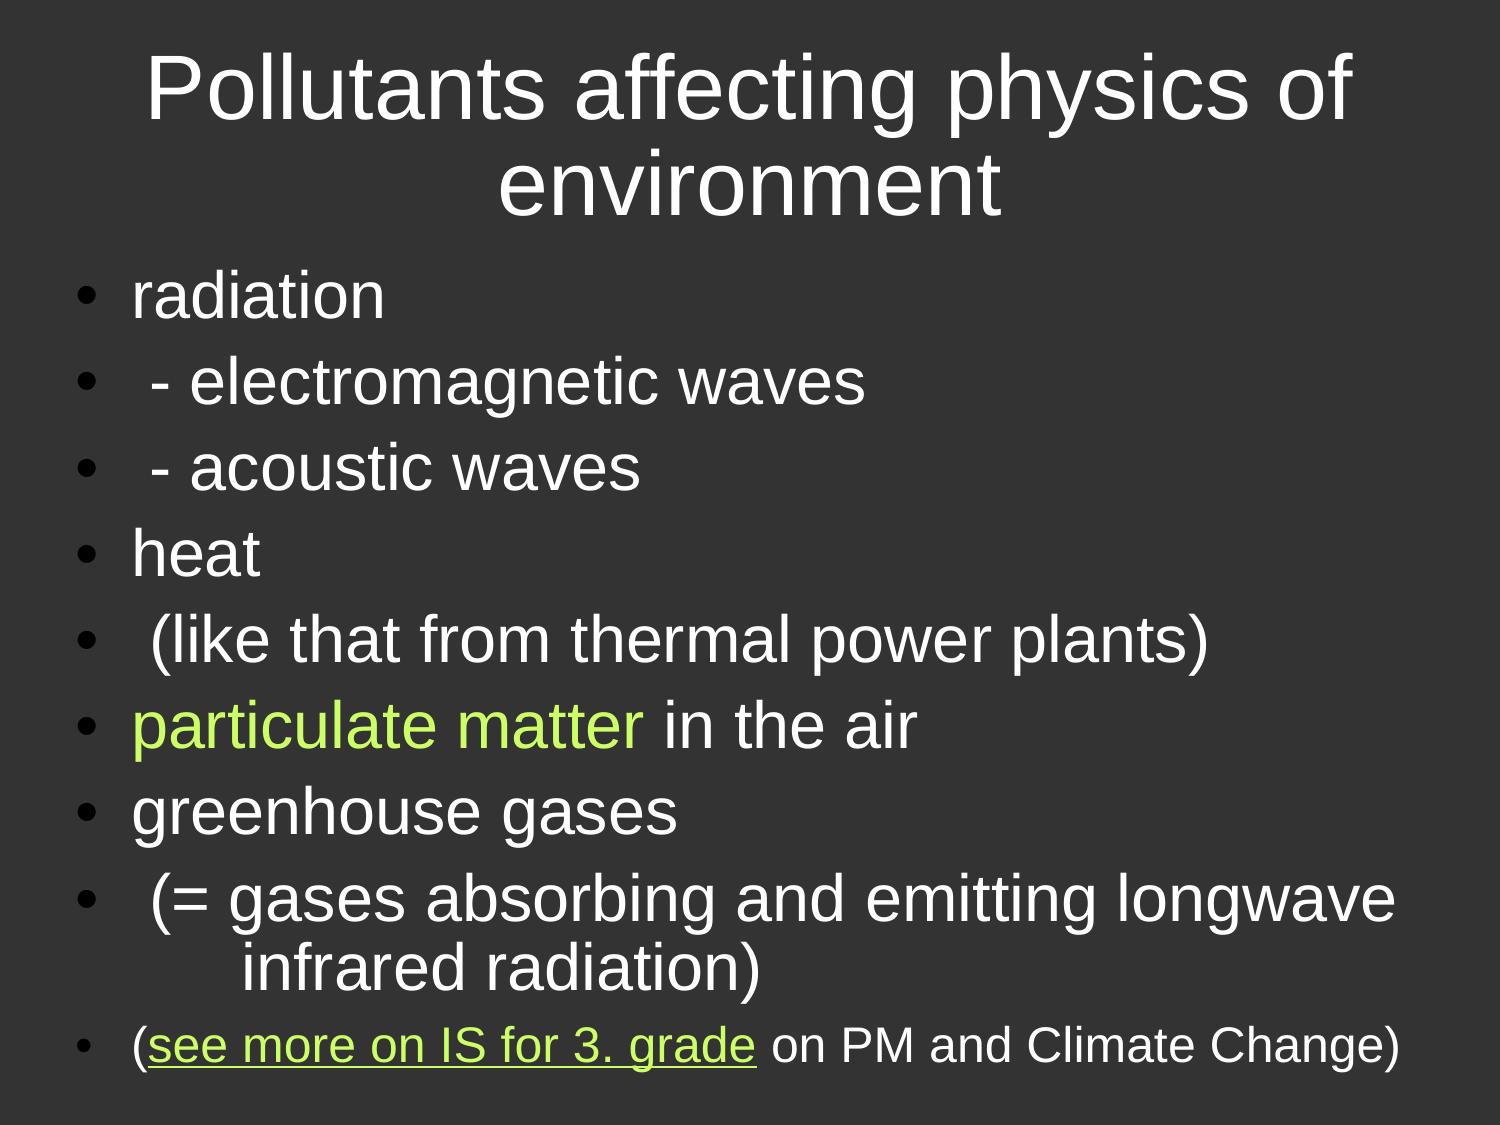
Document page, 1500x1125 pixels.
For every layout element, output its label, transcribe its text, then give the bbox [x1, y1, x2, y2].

list radiation - electromagnetic waves - acoustic waves heat (like that from thermal power plants) particulate matter in the air greenhouse gases (= gases absorbing and emitting longwave infrared radiation) (see more on IS for 3. grade on PM and Climate Change) [75, 262, 1425, 1079]
title Pollutants affecting physics of environment [75, 21, 1425, 257]
